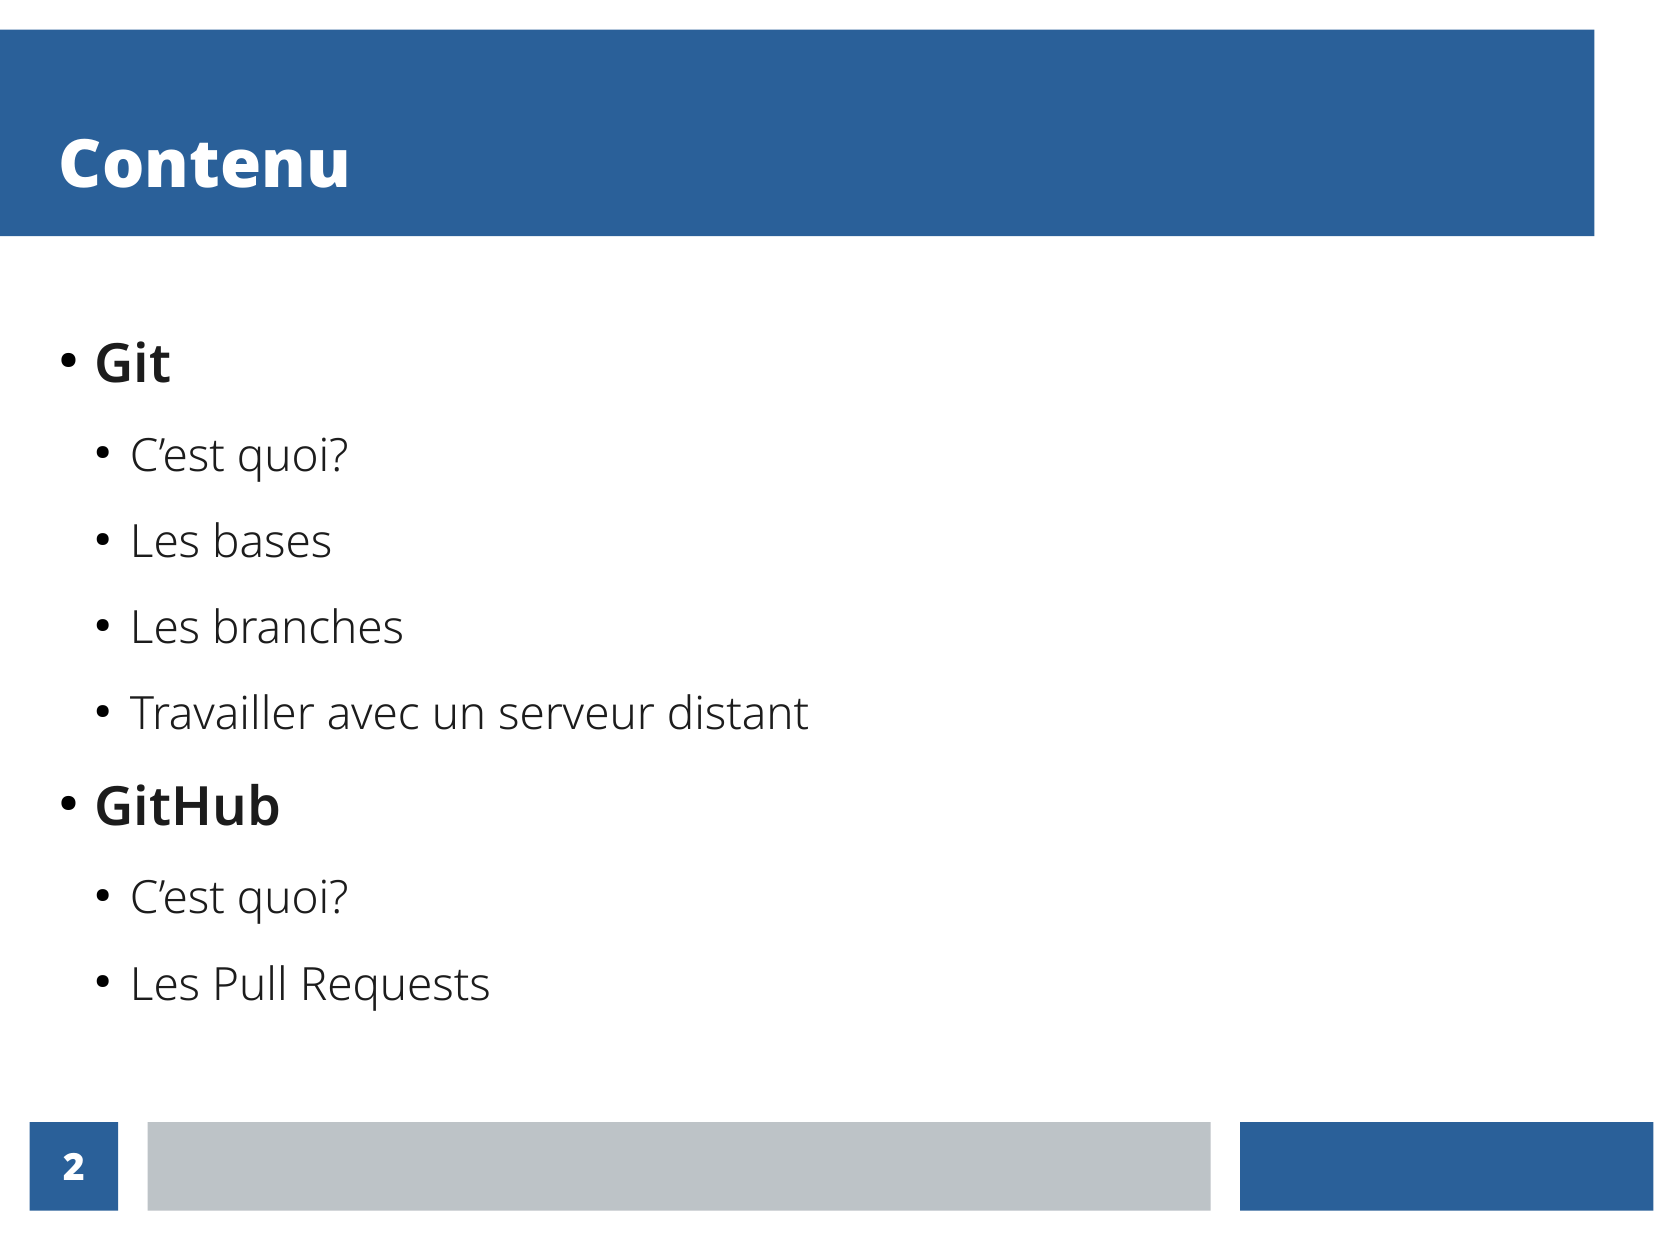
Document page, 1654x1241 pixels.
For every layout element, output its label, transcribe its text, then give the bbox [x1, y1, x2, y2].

list Git C’est quoi? Les bases Les branches Travailler avec un serveur distant GitHub C’est quoi? Les Pull Requests [59, 324, 1565, 1093]
title Contenu [59, 59, 1595, 207]
